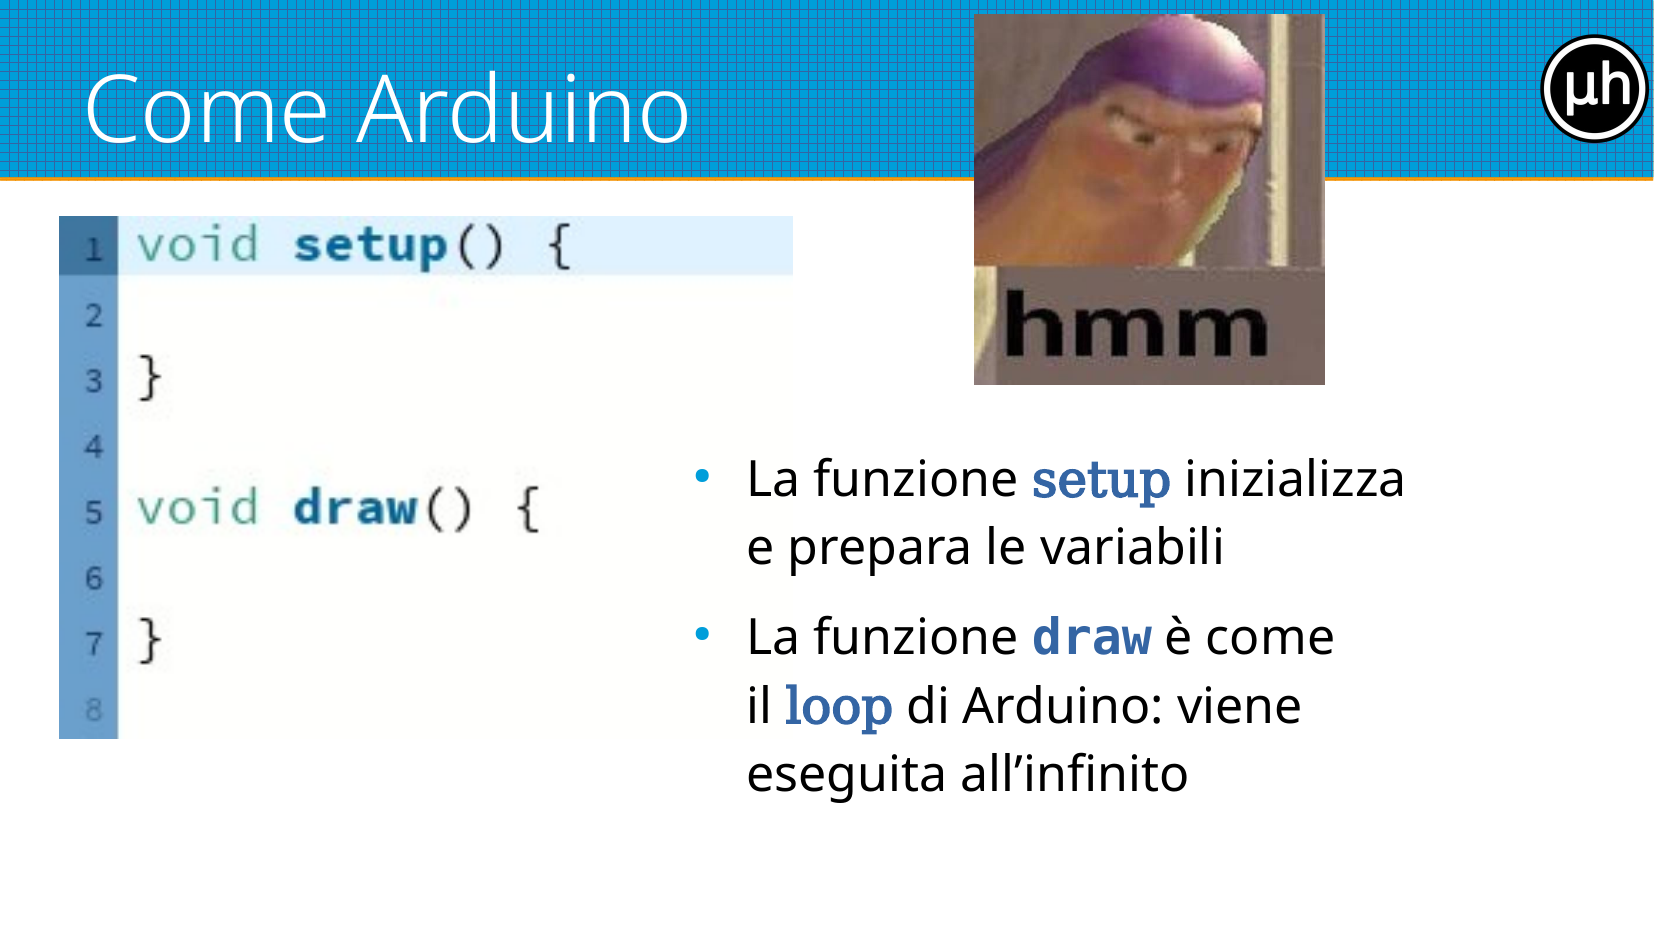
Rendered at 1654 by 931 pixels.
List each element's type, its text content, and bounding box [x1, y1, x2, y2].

title Come Arduino [1325, 14, 1571, 171]
title Come Arduino [82, 14, 974, 171]
picture [974, 15, 1325, 385]
list La funzione setup inizializza e prepara le variabili La funzione draw è come il loop di Arduino: viene eseguita all’infinito [675, 442, 1654, 916]
picture [59, 216, 793, 739]
picture [1542, 36, 1648, 143]
